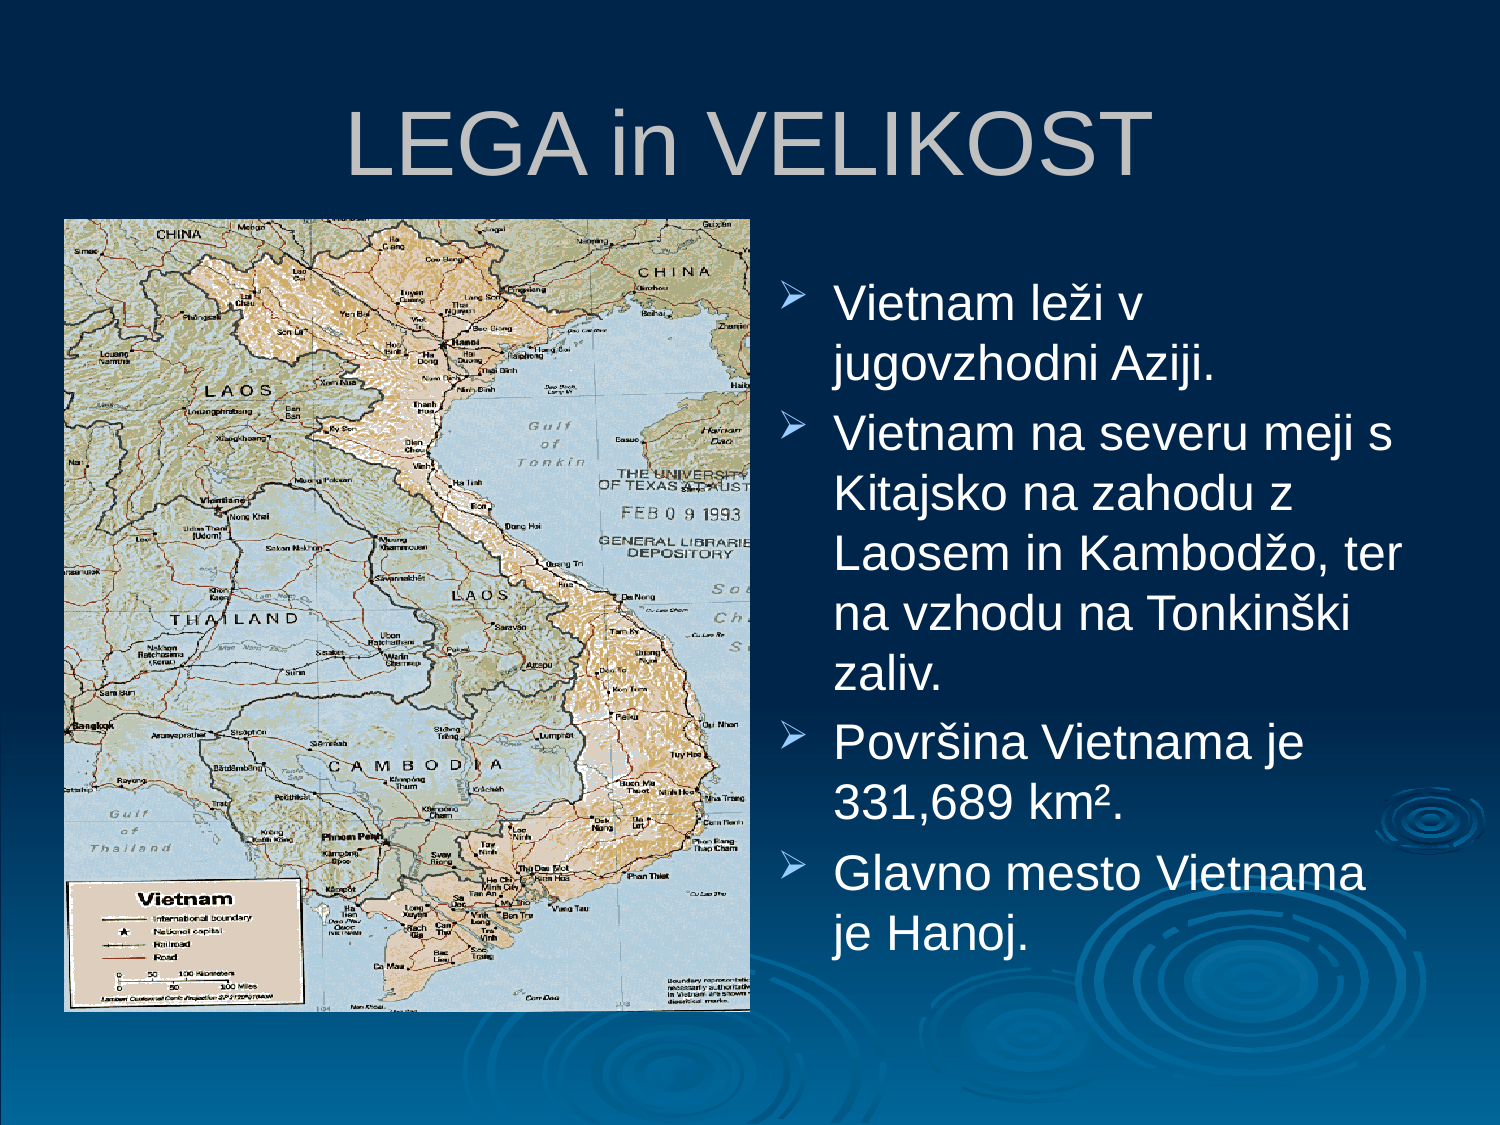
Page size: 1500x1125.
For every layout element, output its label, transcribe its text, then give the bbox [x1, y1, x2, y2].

list Vietnam leži v jugovzhodni Aziji. Vietnam na severu meji s Kitajsko na zahodu z Laosem in Kambodžo, ter na vzhodu na Tonkinški zaliv. Površina Vietnama je 331,689 km². Glavno mesto Vietnama je Hanoj. [762, 262, 1425, 1005]
picture [64, 219, 750, 1013]
title LEGA in VELIKOST [75, 45, 1425, 233]
